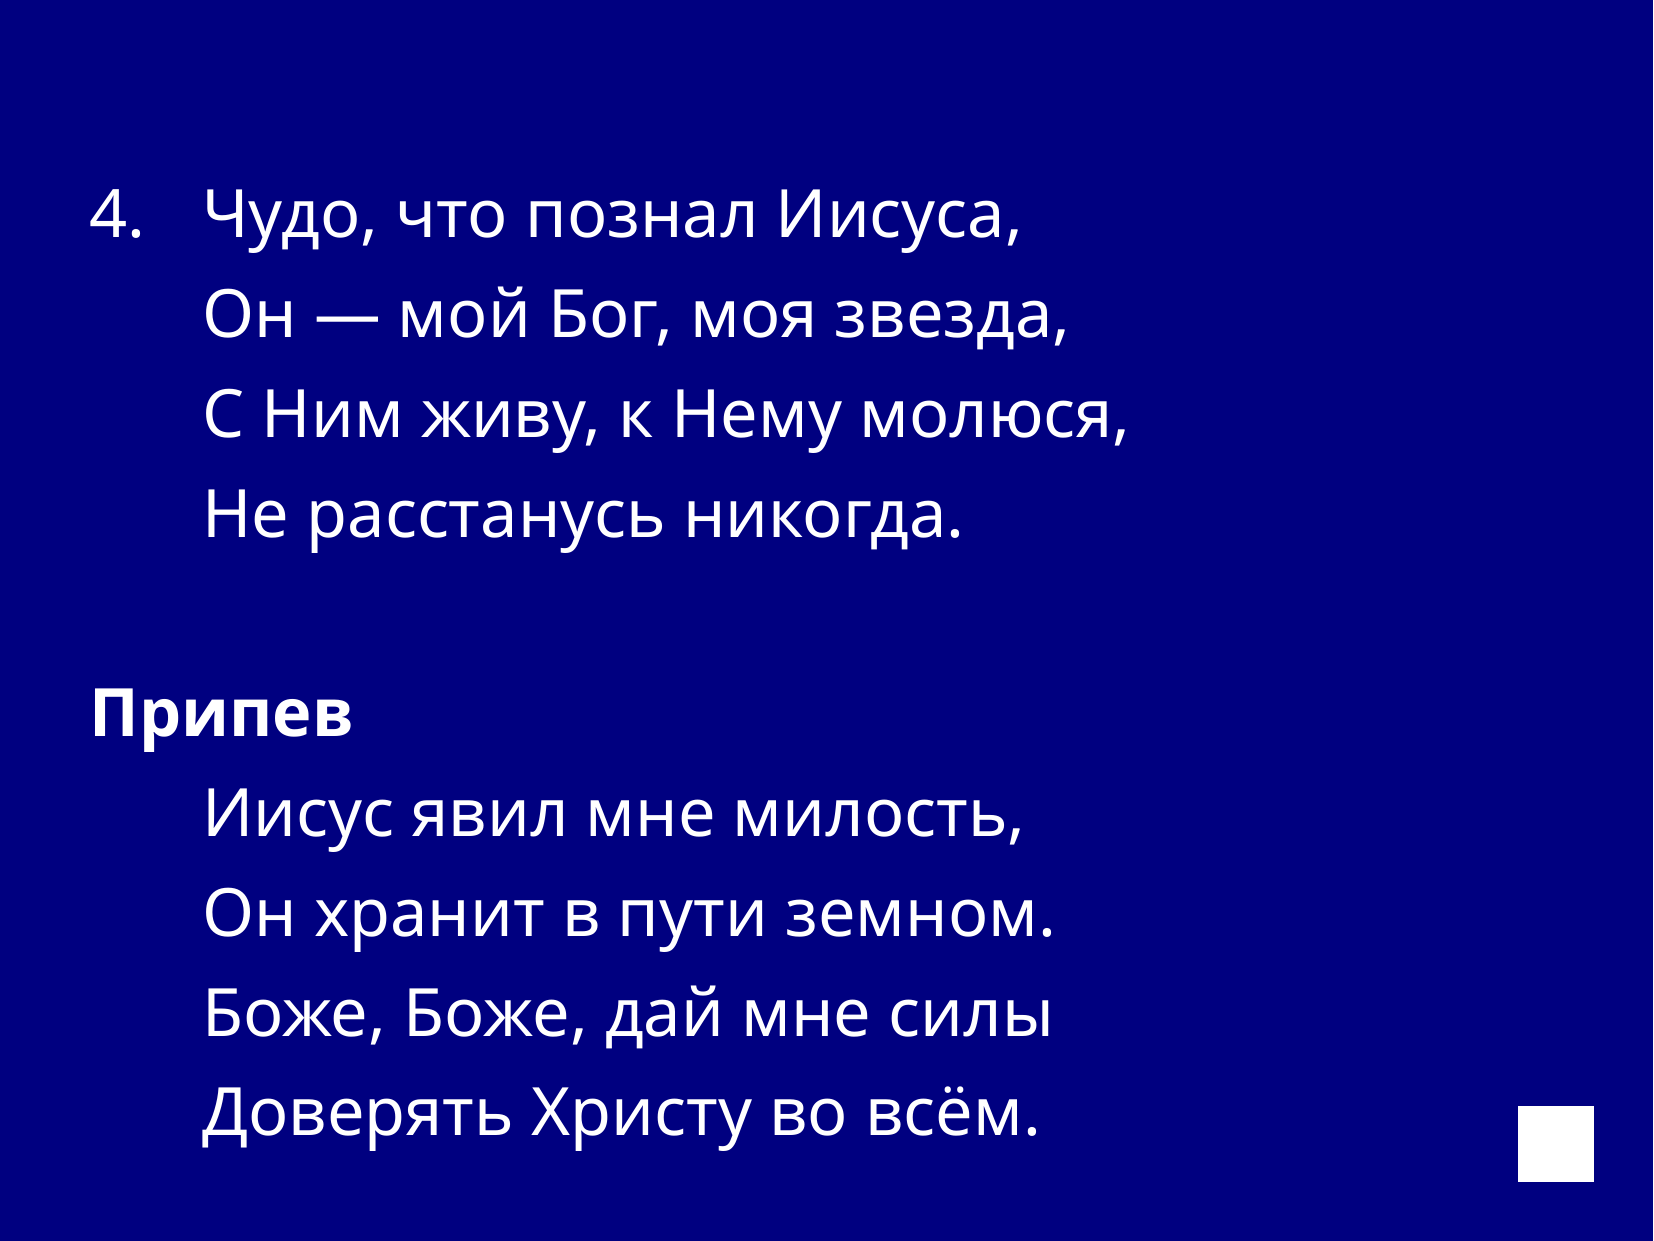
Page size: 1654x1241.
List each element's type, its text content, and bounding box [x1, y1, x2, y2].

text_box [1518, 1106, 1594, 1182]
text_box 4. Чудо, что познал Иисуса, Он — мой Бог, моя звезда, С Ним живу, к Нему молюся, Не расстанусь никогда. Припев Иисус явил мне милость, Он хранит в пути земном. Боже, Боже, дай мне силы Доверять Христу во всём. [75, 150, 1576, 1163]
